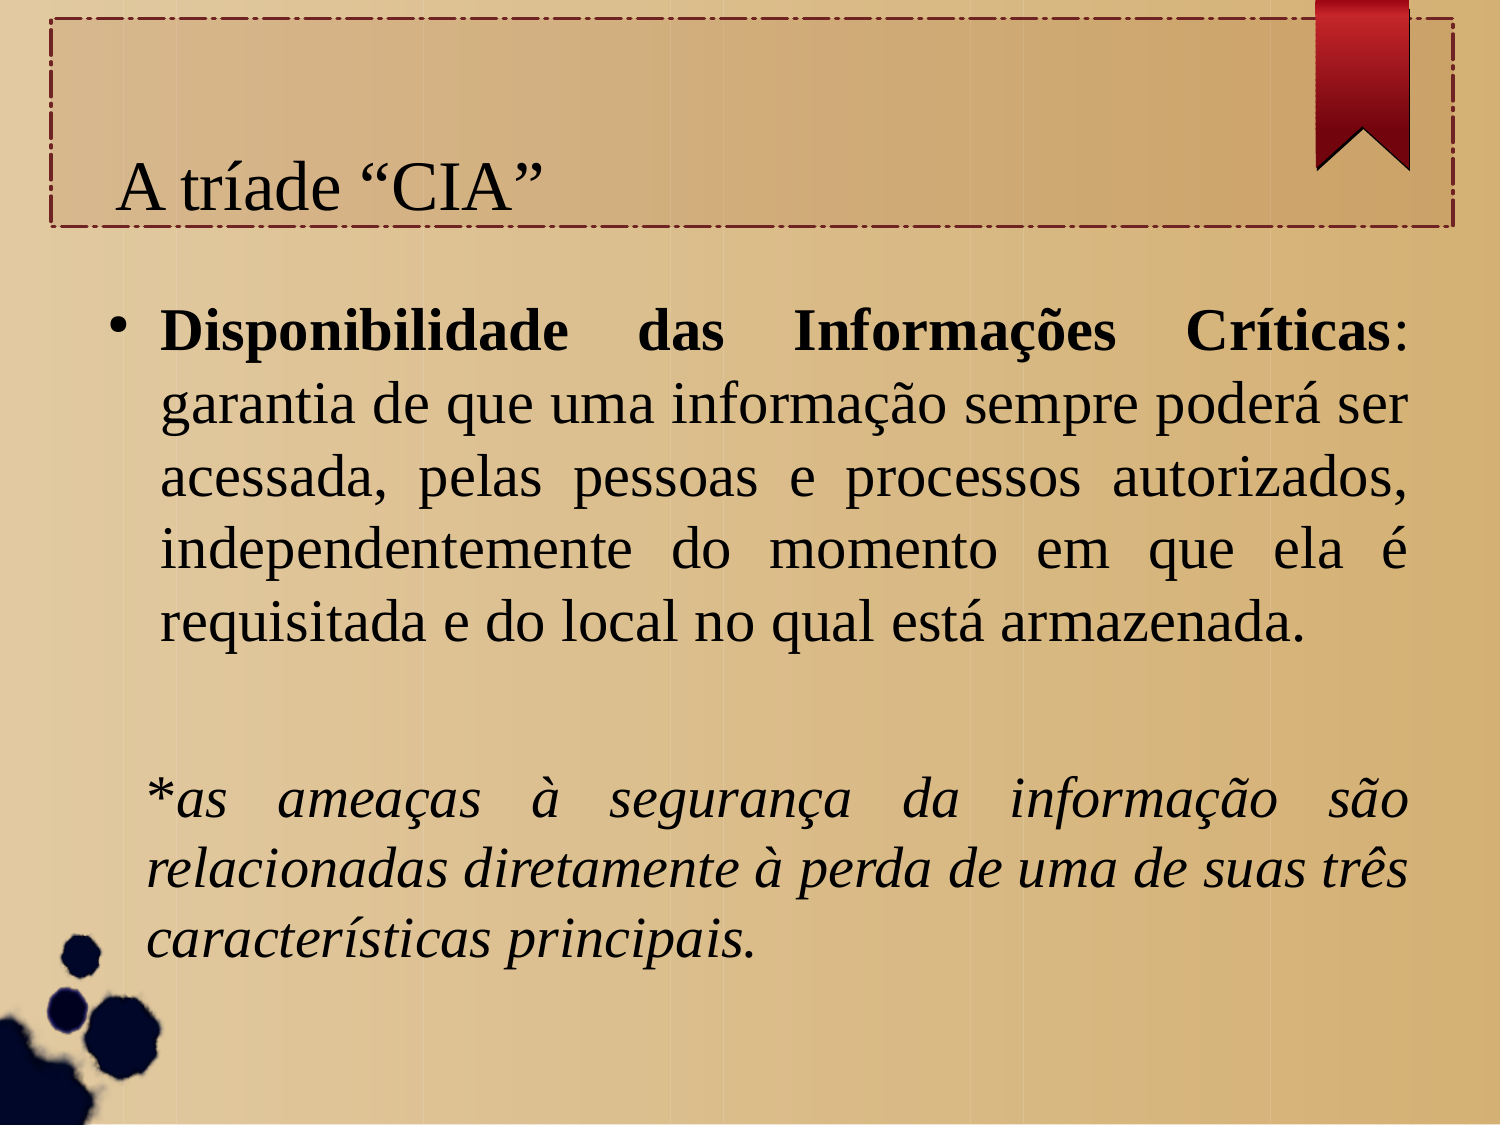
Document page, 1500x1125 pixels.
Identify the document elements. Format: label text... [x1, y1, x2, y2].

list Disponibilidade das Informações Críticas: garantia de que uma informação sempre poderá ser acessada, pelas pessoas e processos autorizados, independentemente do momento em que ela é requisitada e do local no qual está armazenada. *as ameaças à segurança da informação são relacionadas diretamente à perda de uma de suas três características principais. [75, 282, 1426, 1006]
title A tríade “CIA” [74, 20, 1313, 233]
